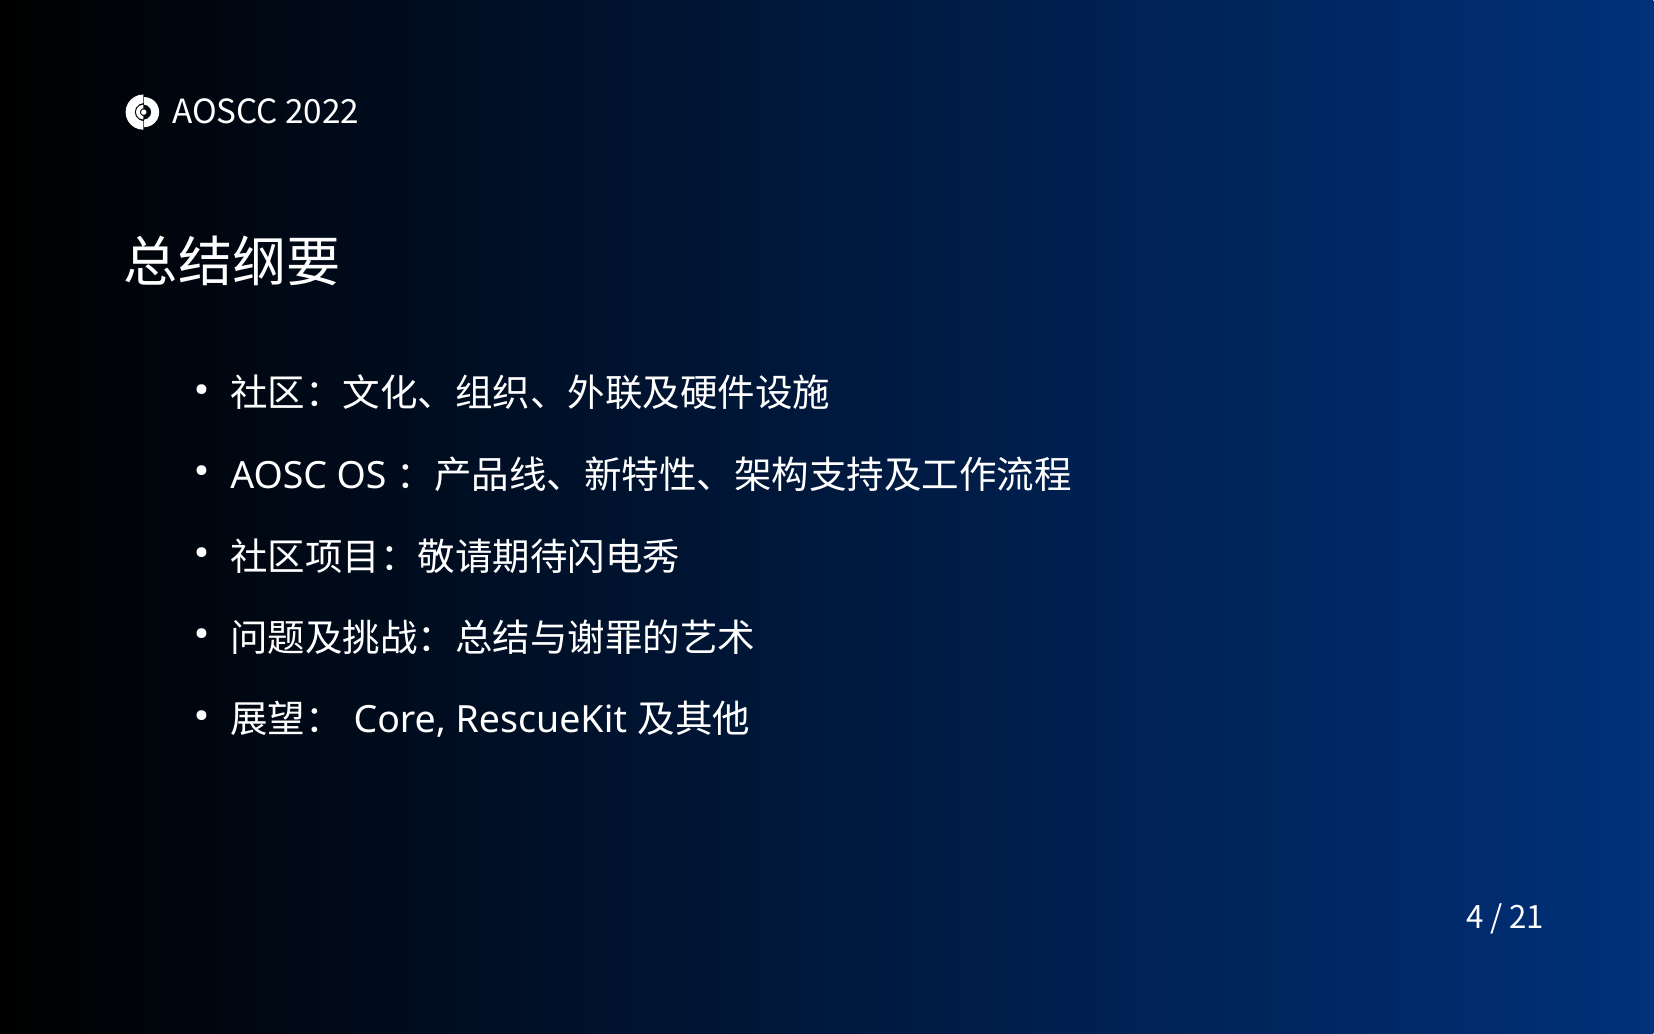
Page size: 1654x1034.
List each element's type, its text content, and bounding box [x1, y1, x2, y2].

text_box AOSCC 2022 [172, 84, 1654, 134]
subtitle 总结纲要 [124, 218, 1536, 297]
text_box 社区：文化、组织、外联及硬件设施 AOSC OS：产品线、新特性、架构支持及工作流程 社区项目：敬请期待闪电秀 问题及挑战：总结与谢罪的艺术 展望：Core, RescueKit及其他 [124, 336, 1536, 744]
picture [118, 88, 167, 136]
text_box <编号> / 21 [1086, 885, 1560, 957]
